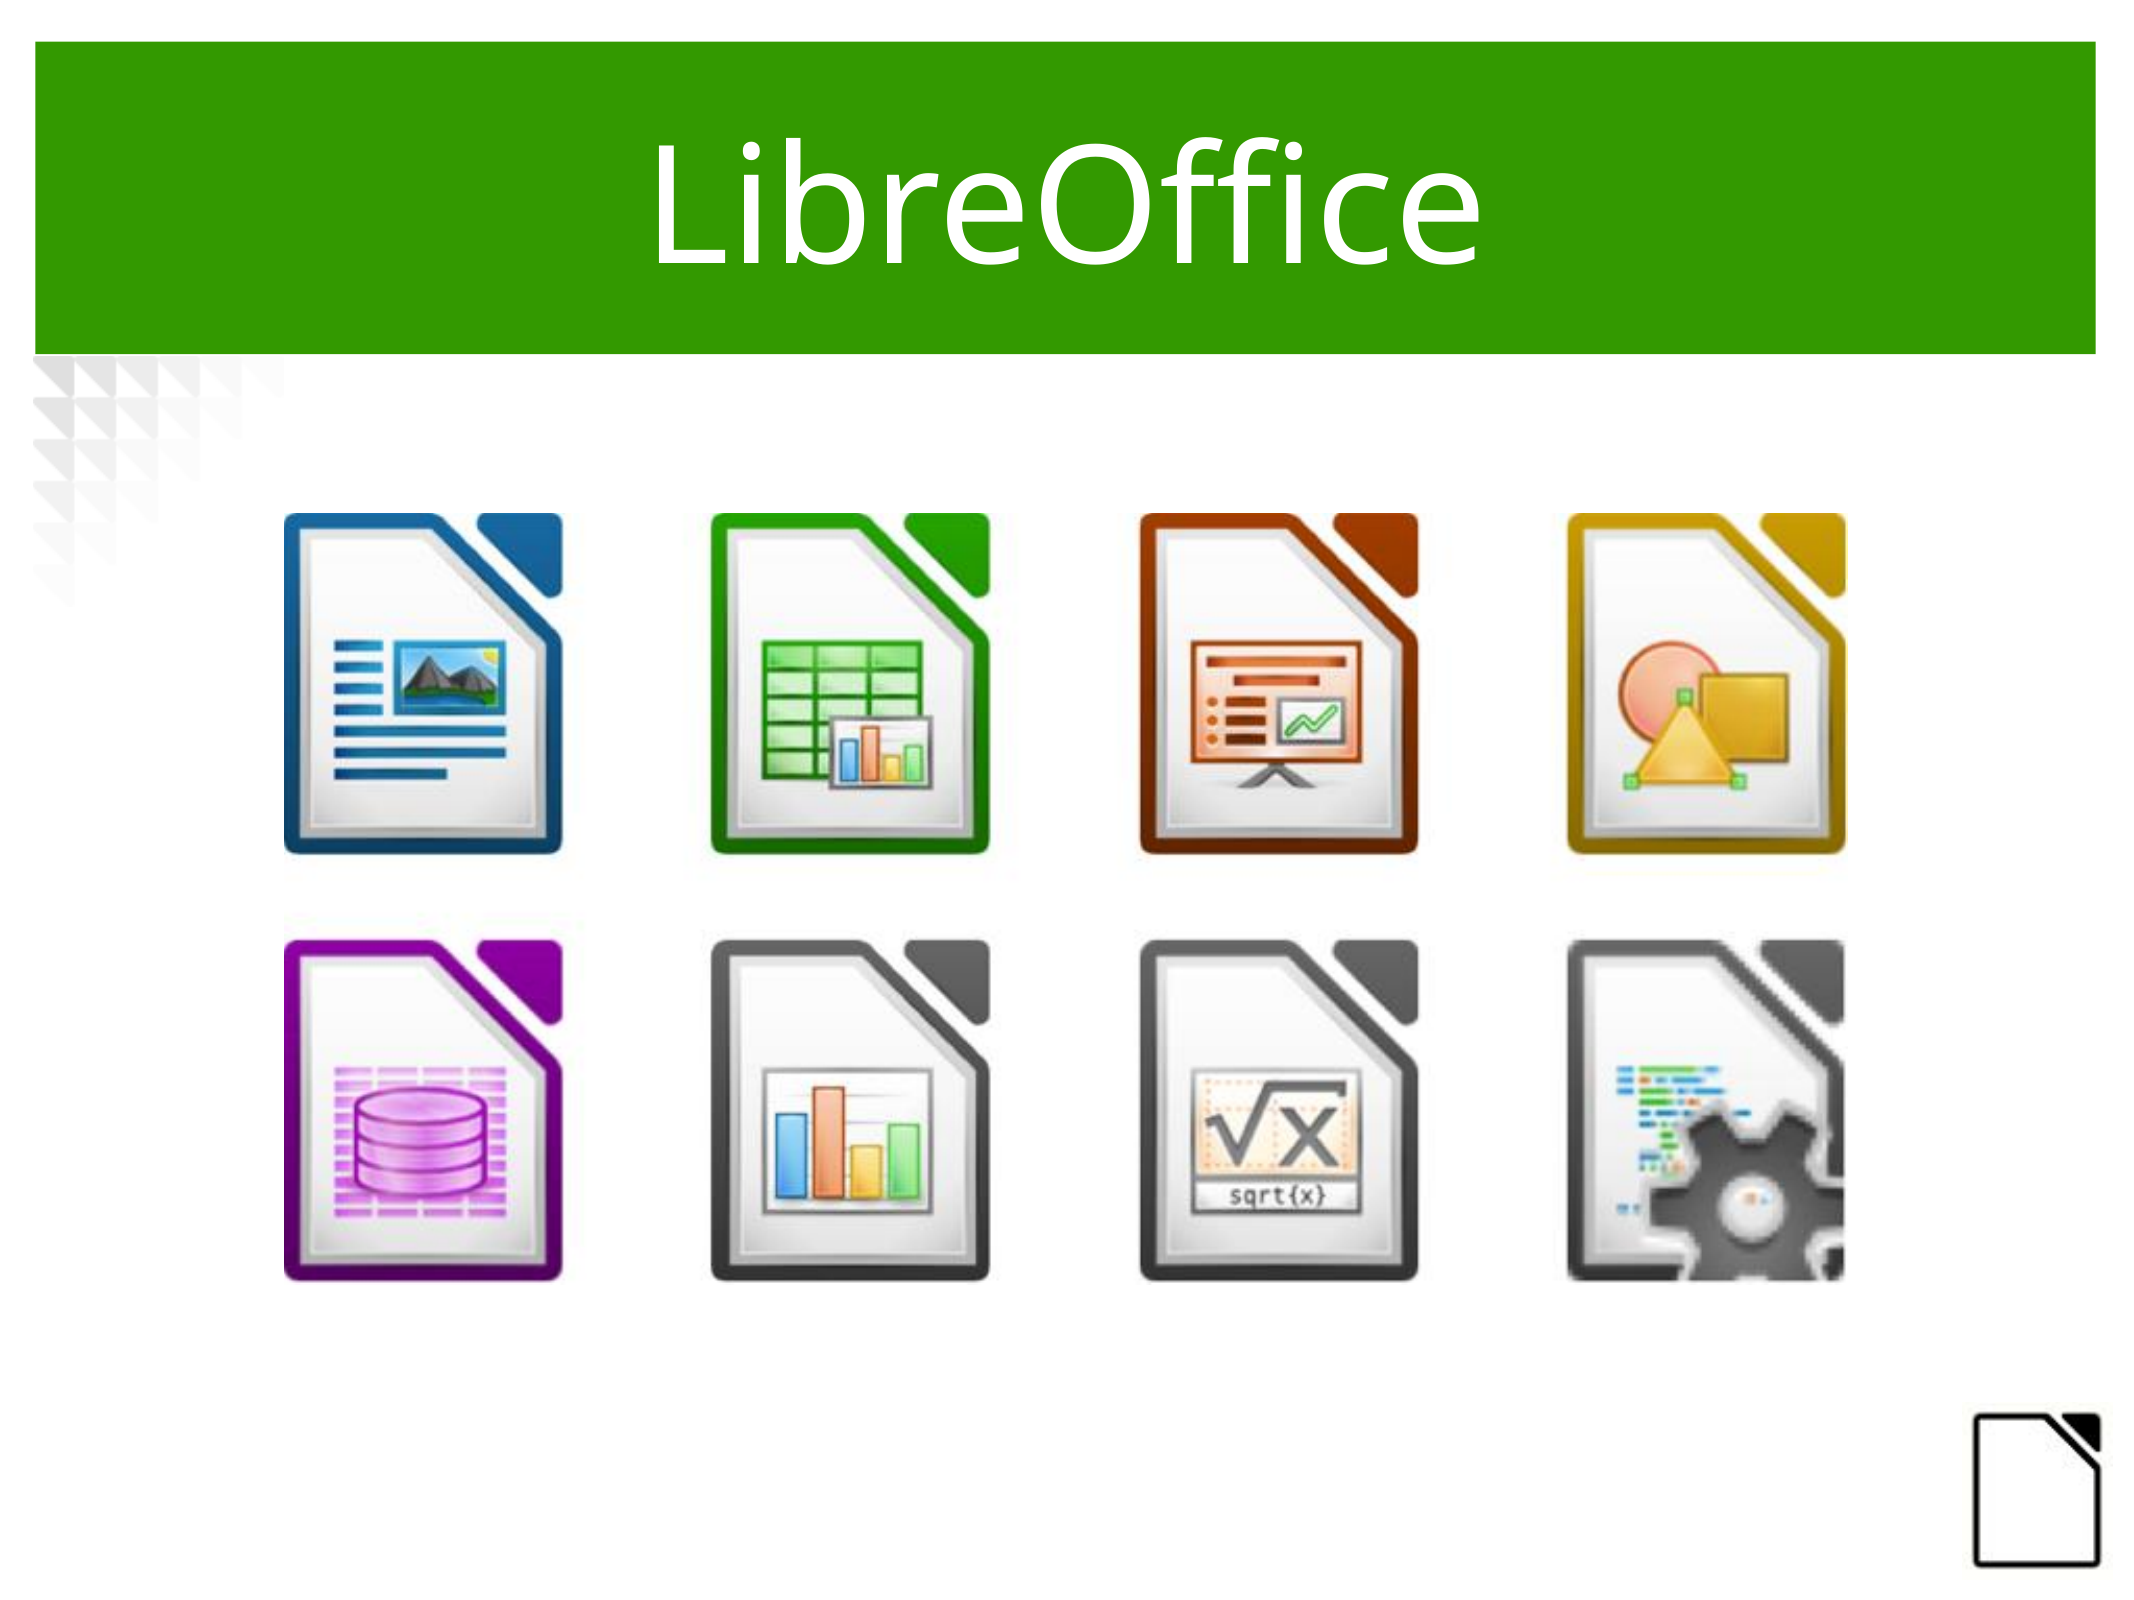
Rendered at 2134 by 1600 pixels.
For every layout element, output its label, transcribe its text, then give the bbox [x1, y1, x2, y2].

picture [33, 356, 1848, 1285]
title LibreOffice [35, 41, 2096, 355]
picture [1962, 1402, 2113, 1580]
